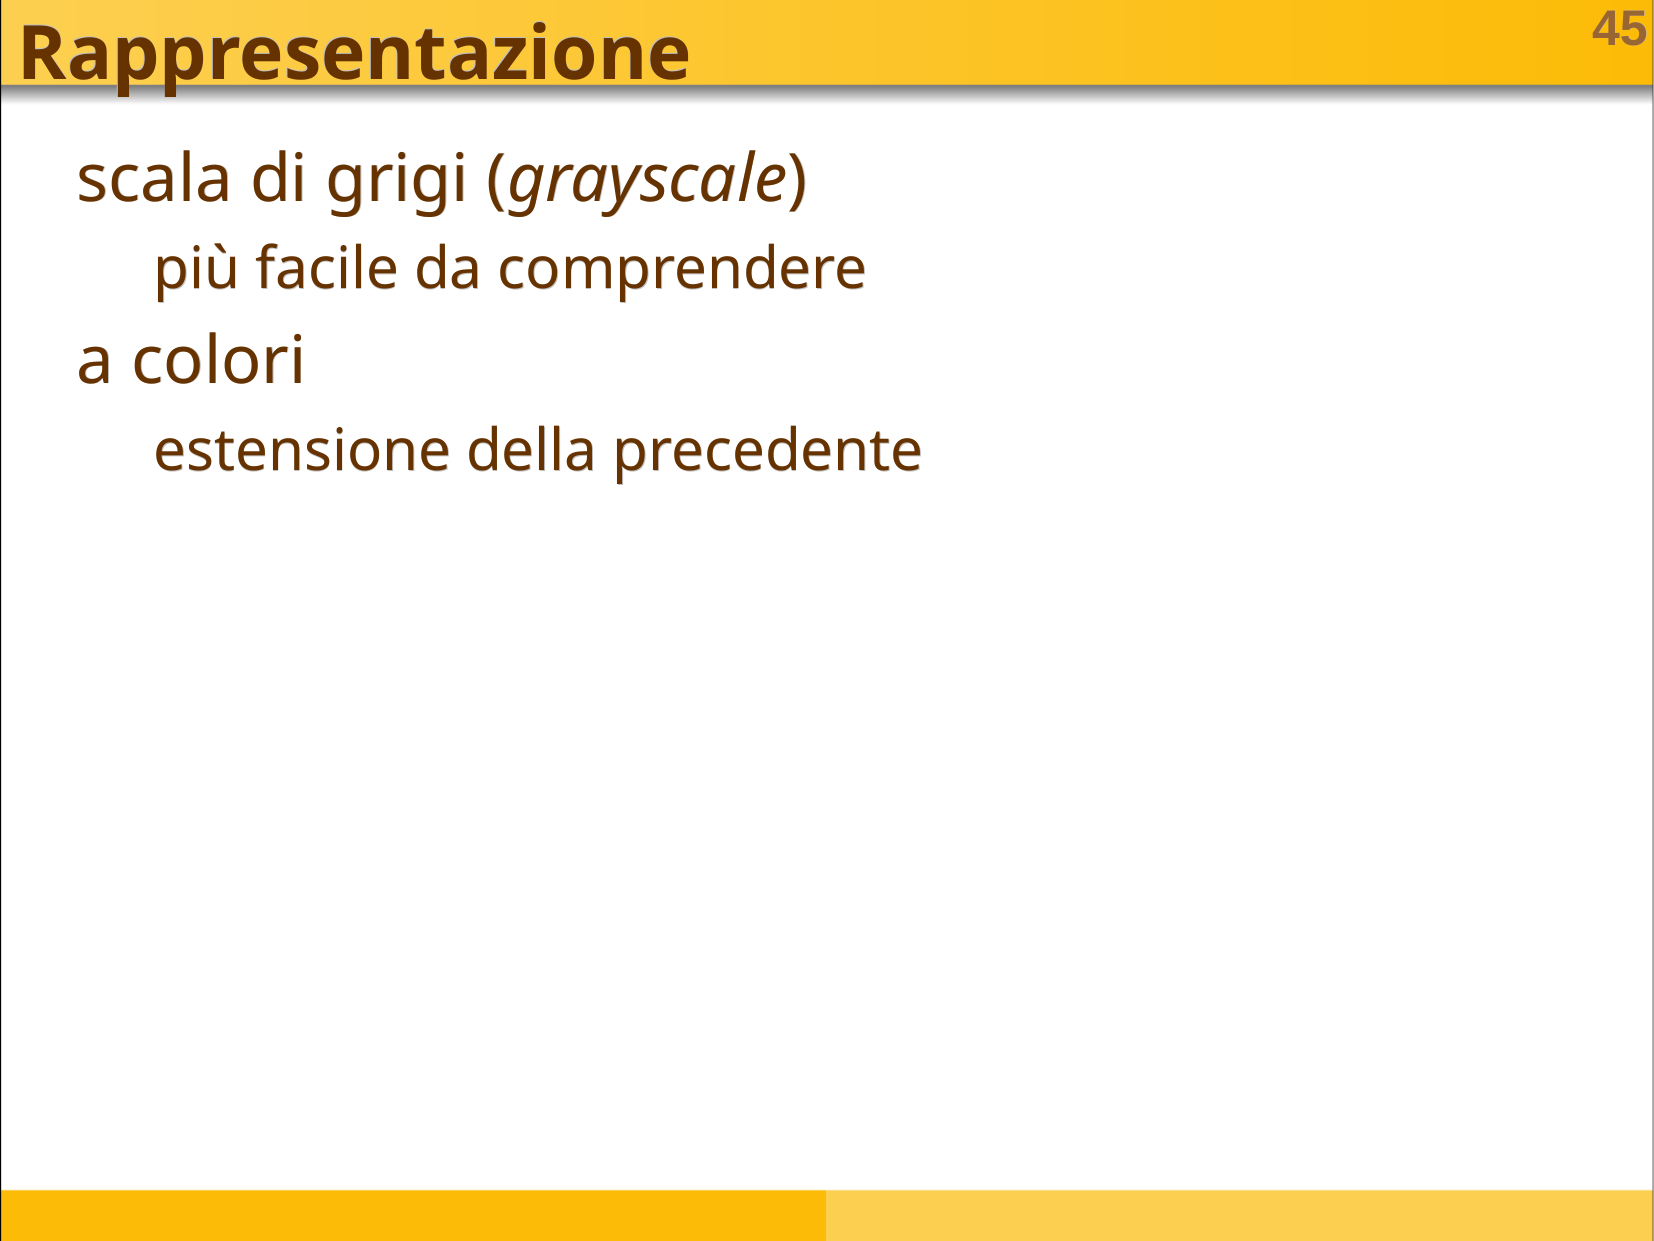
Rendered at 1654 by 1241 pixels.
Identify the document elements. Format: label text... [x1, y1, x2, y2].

list scala di grigi (grayscale) più facile da comprendere a colori estensione della precedente [59, 129, 1595, 1149]
title Rappresentazione [0, 0, 1477, 87]
picture [0, 0, 1654, 1241]
